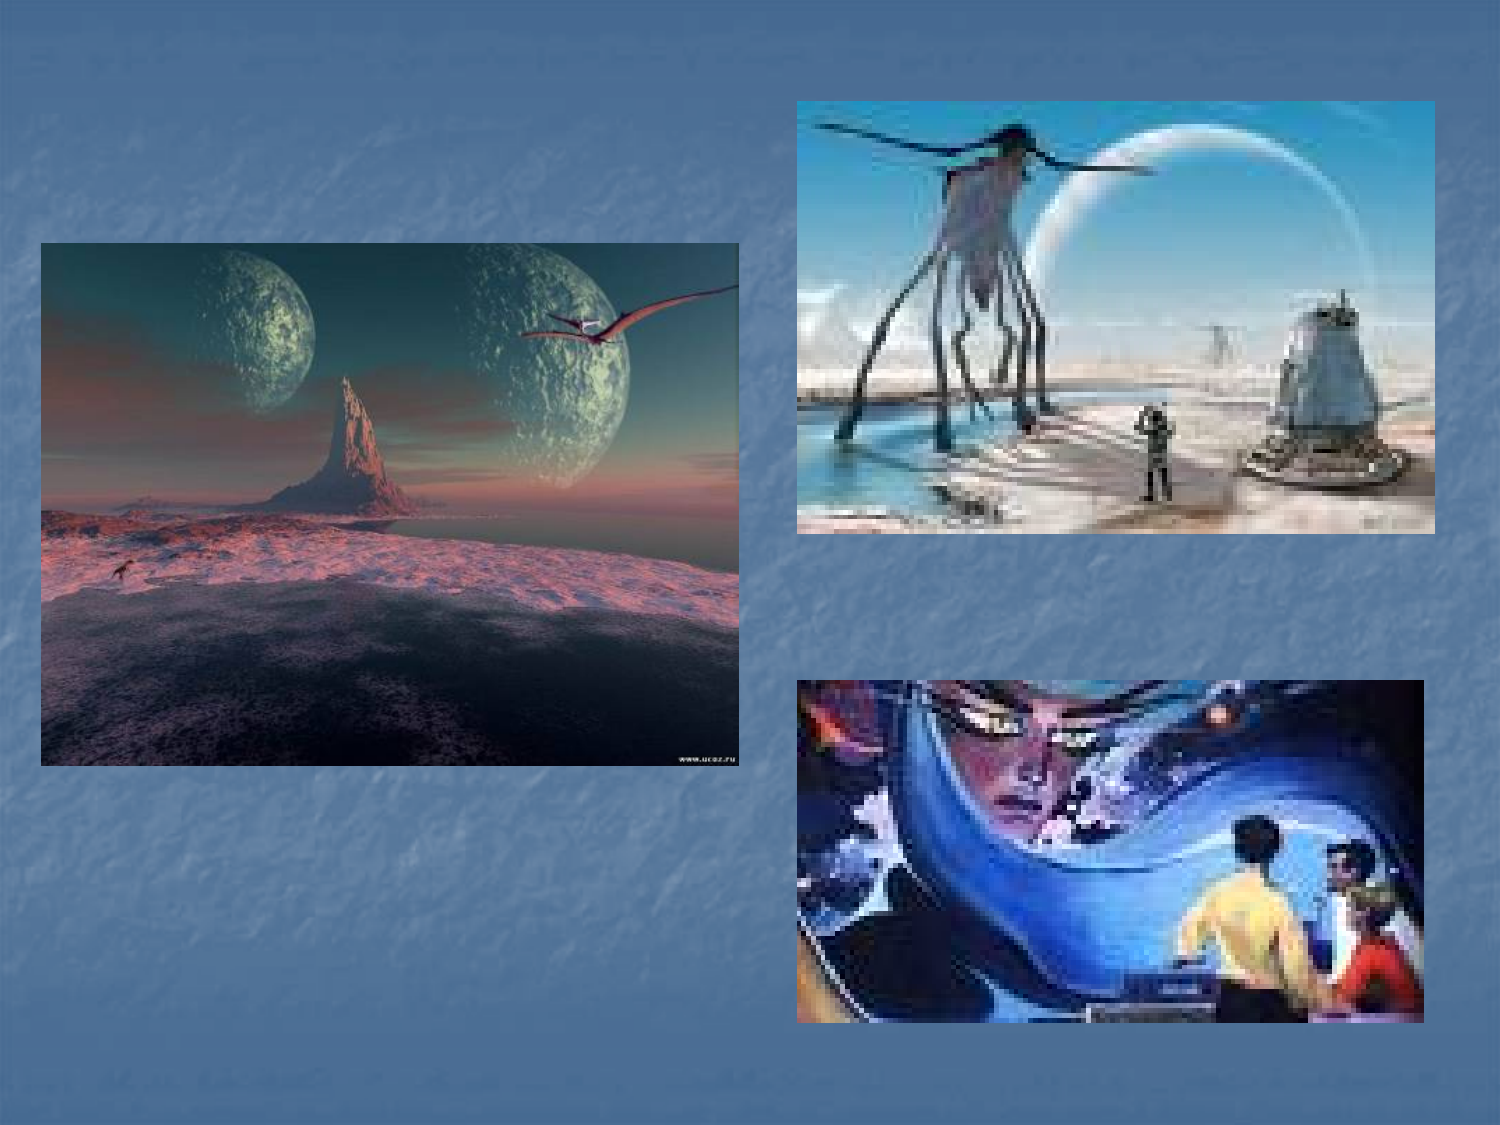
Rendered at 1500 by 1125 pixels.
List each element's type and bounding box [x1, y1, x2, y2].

picture [797, 680, 1424, 1023]
picture [797, 101, 1435, 534]
picture [41, 243, 739, 766]
